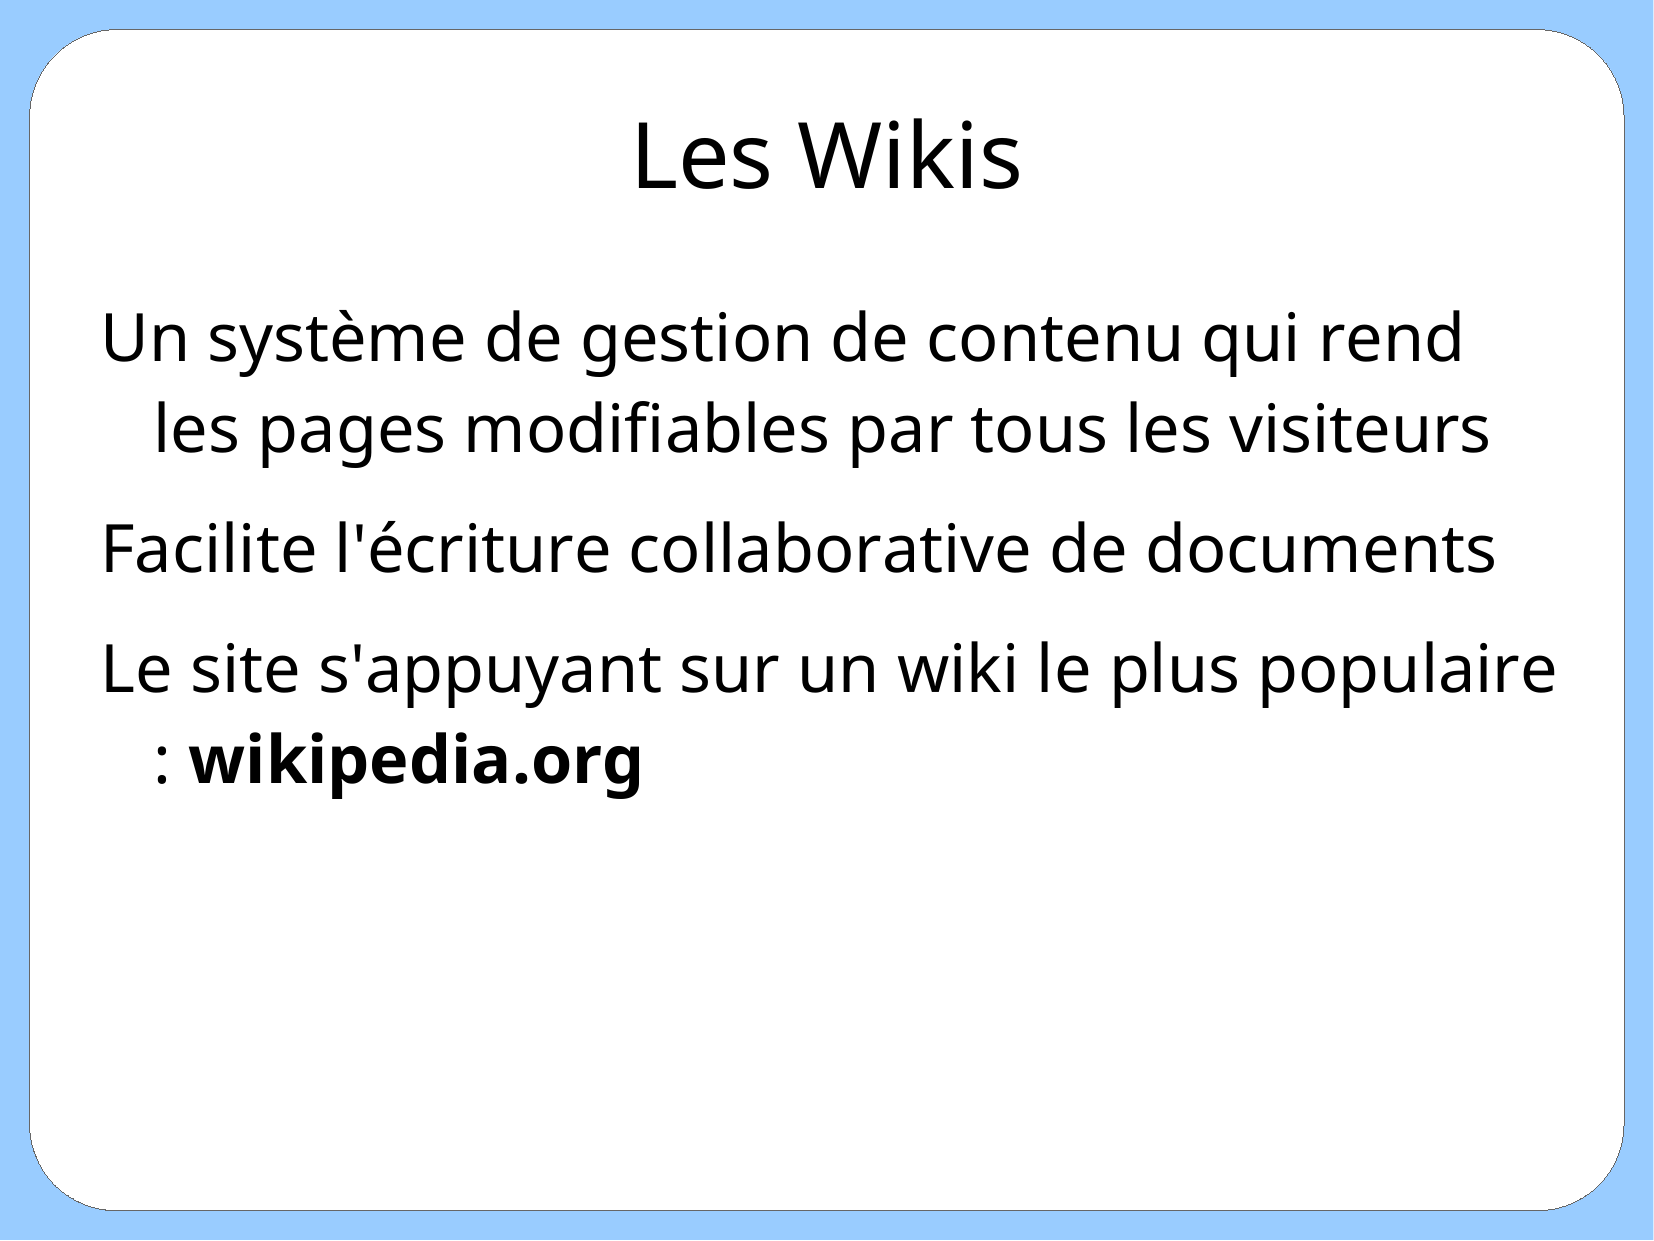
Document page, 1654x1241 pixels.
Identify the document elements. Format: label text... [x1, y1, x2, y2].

text_box [29, 29, 1625, 1211]
title Les Wikis [82, 49, 1571, 257]
list Un système de gestion de contenu qui rend les pages modifiables par tous les visiteurs Facilite l'écriture collaborative de documents Le site s'appuyant sur un wiki le plus populaire : wikipedia.org [82, 290, 1571, 1109]
